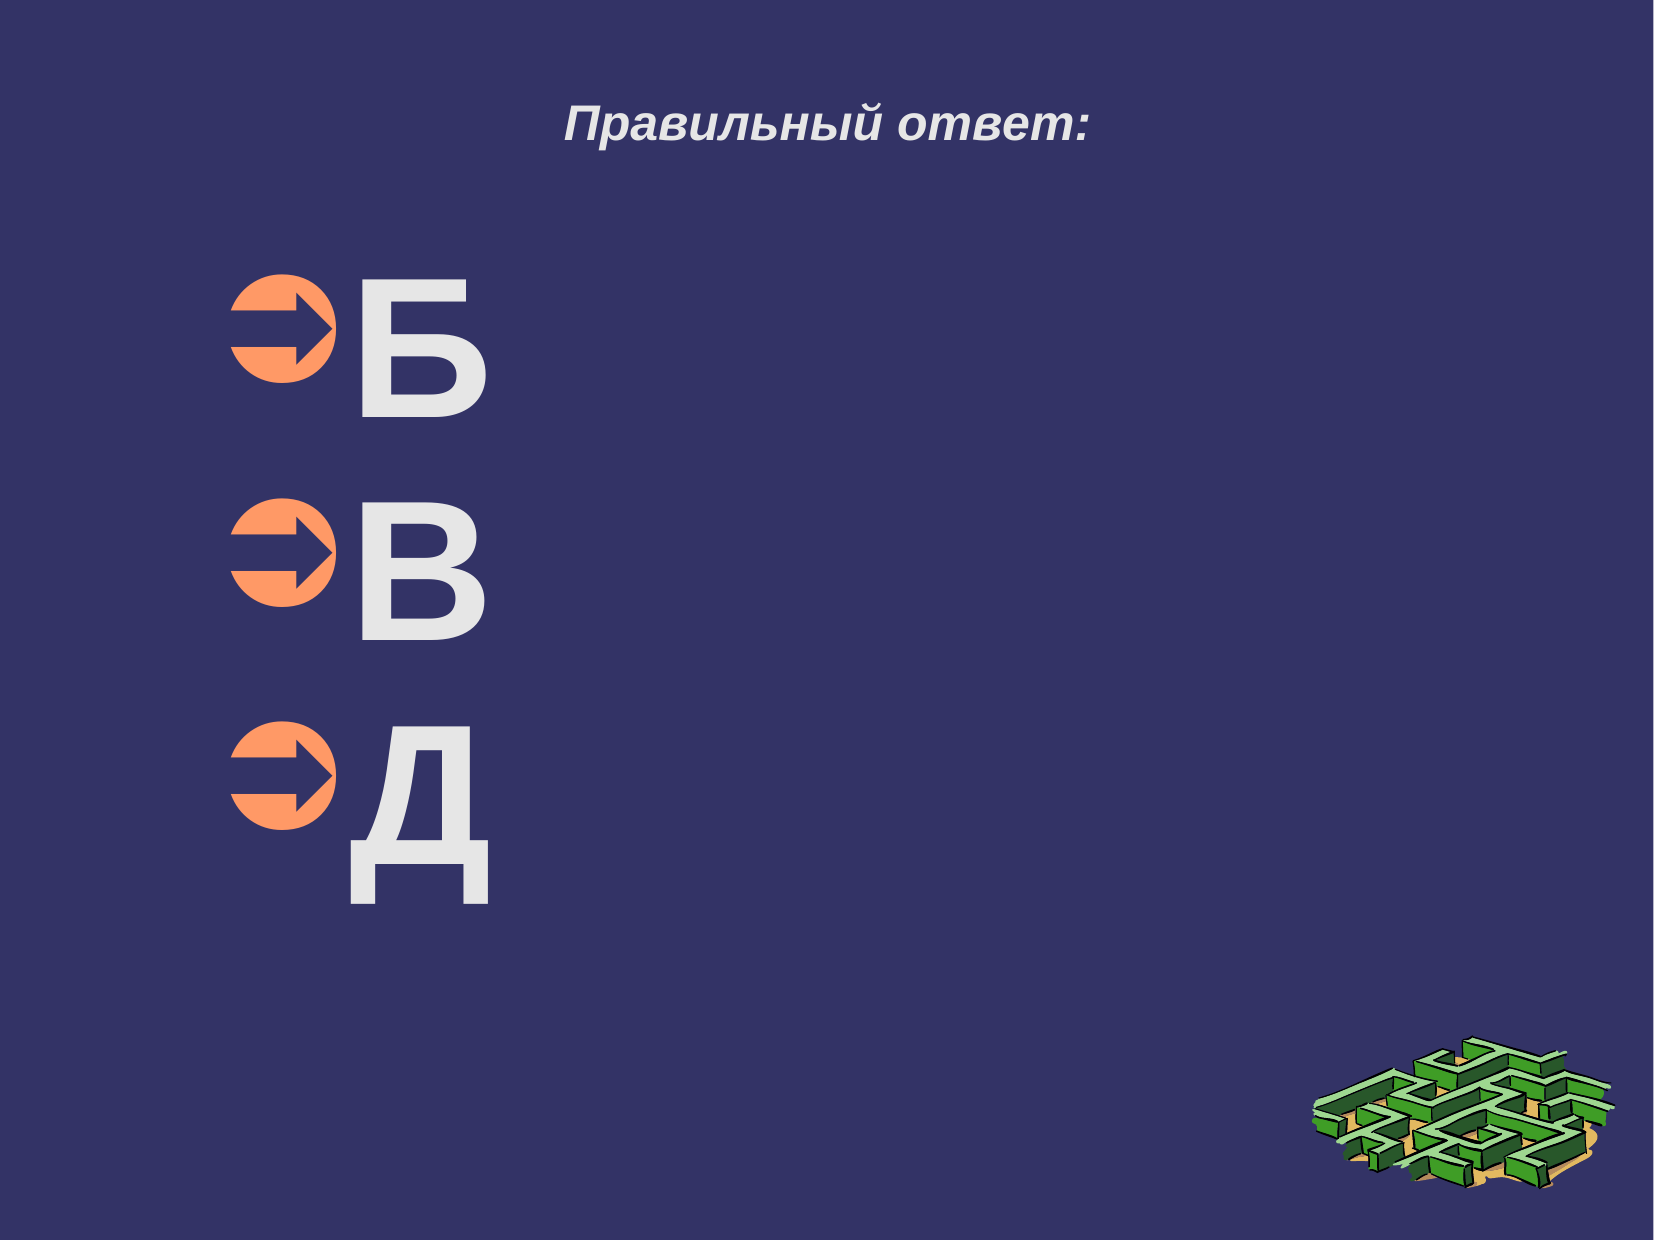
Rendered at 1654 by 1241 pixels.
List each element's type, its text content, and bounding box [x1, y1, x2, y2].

list Б В Д [203, 236, 1595, 1187]
title Правильный ответ: [121, 19, 1534, 227]
